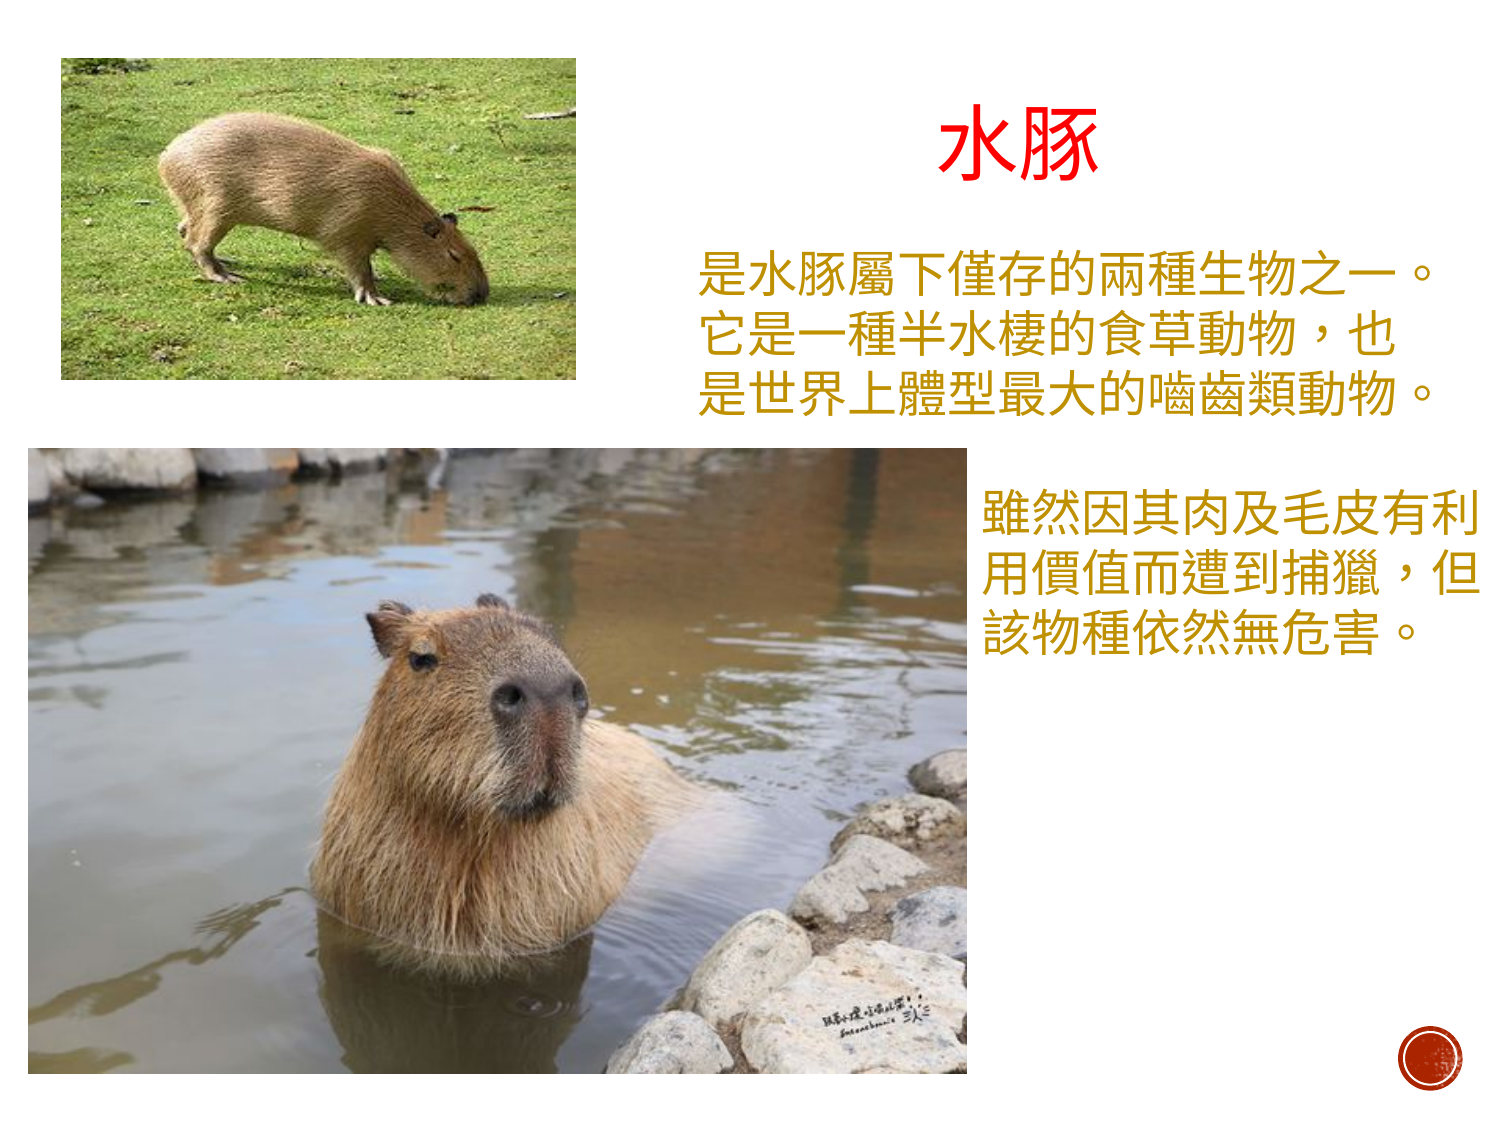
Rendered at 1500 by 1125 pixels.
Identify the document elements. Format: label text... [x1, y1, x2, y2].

text_box 雖然因其肉及毛皮有利用價值而遭到捕獵，但該物種依然無危害。 [966, 474, 1500, 669]
text_box 是水豚屬下僅存的兩種生物之一。它是一種半水棲的食草動物，也是世界上體型最大的嚙齒類動物。 [682, 235, 1432, 430]
picture [61, 58, 576, 380]
text_box 水豚 [920, 84, 1117, 199]
picture [28, 449, 967, 1075]
